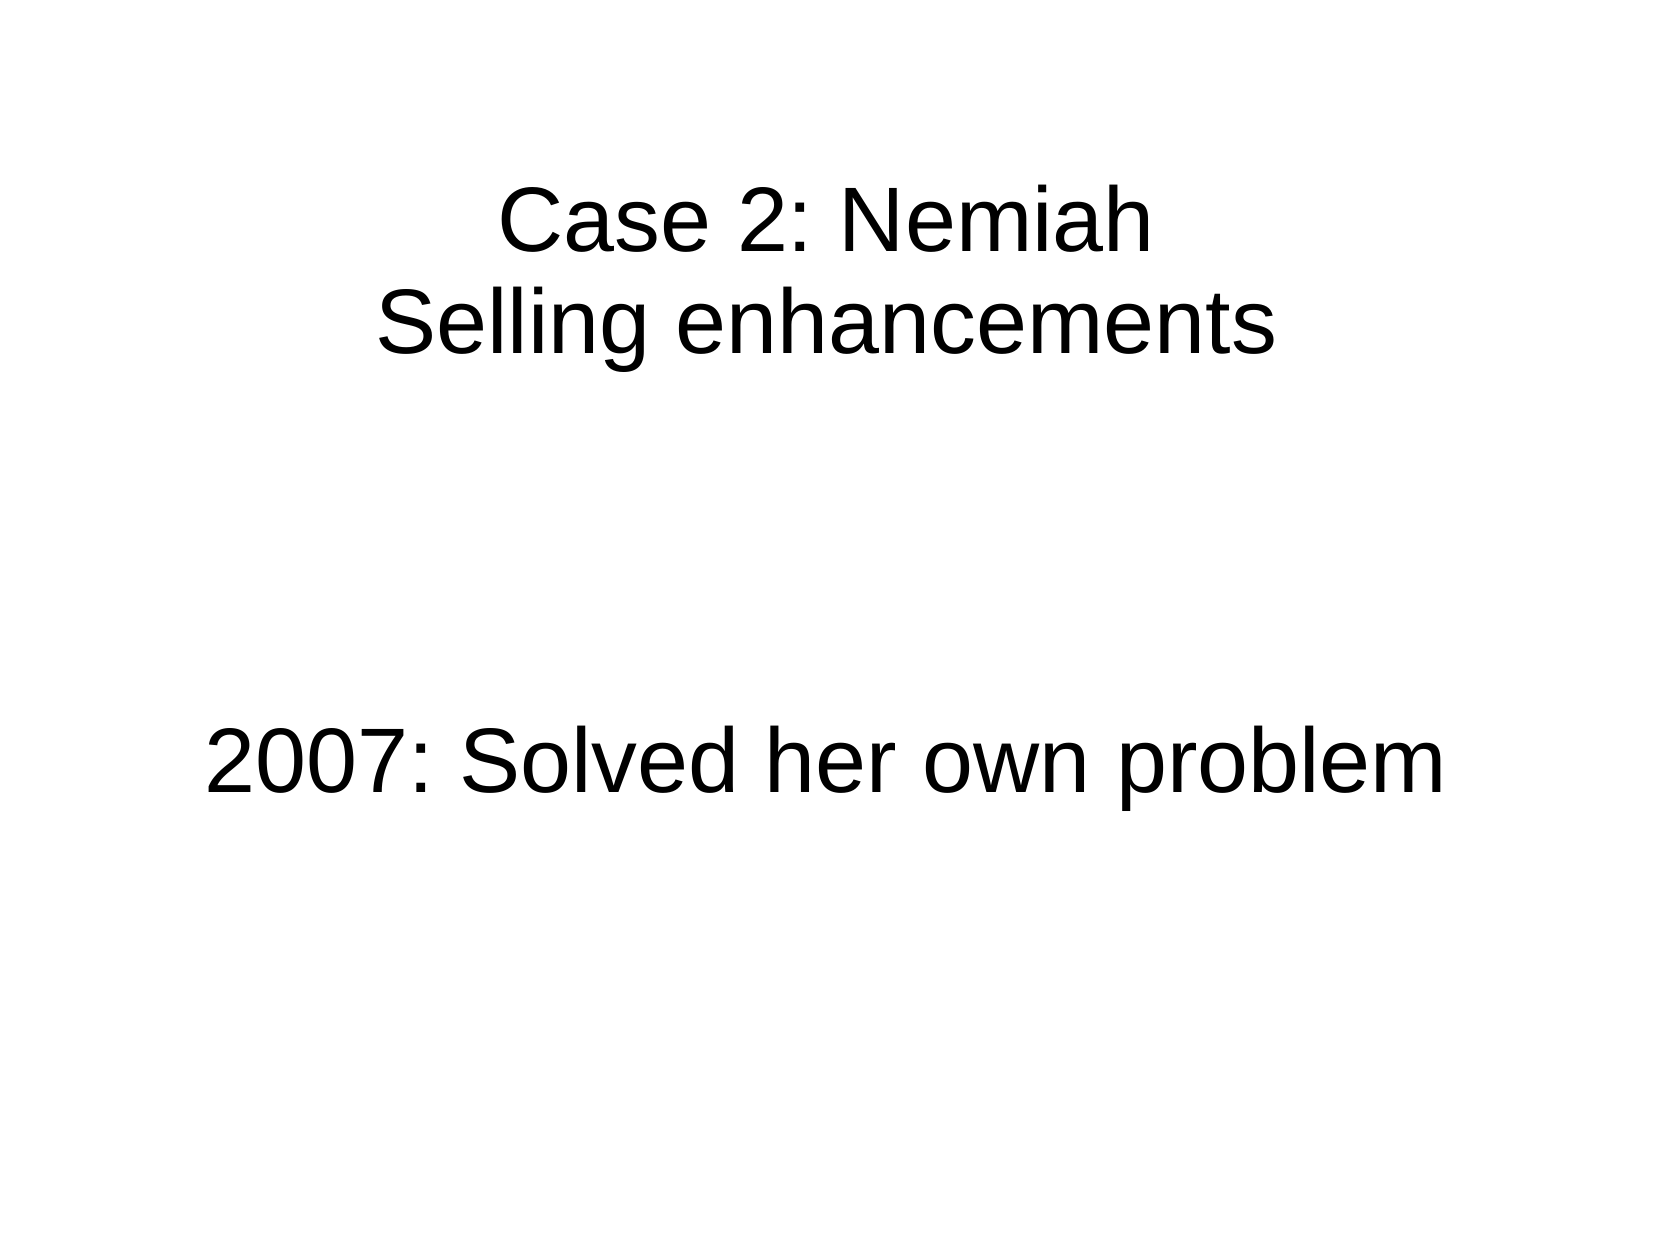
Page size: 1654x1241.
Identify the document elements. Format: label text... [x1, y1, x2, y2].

title 2007: Solved her own problem [82, 657, 1571, 865]
title Case 2: Nemiah Selling enhancements [82, 167, 1571, 375]
